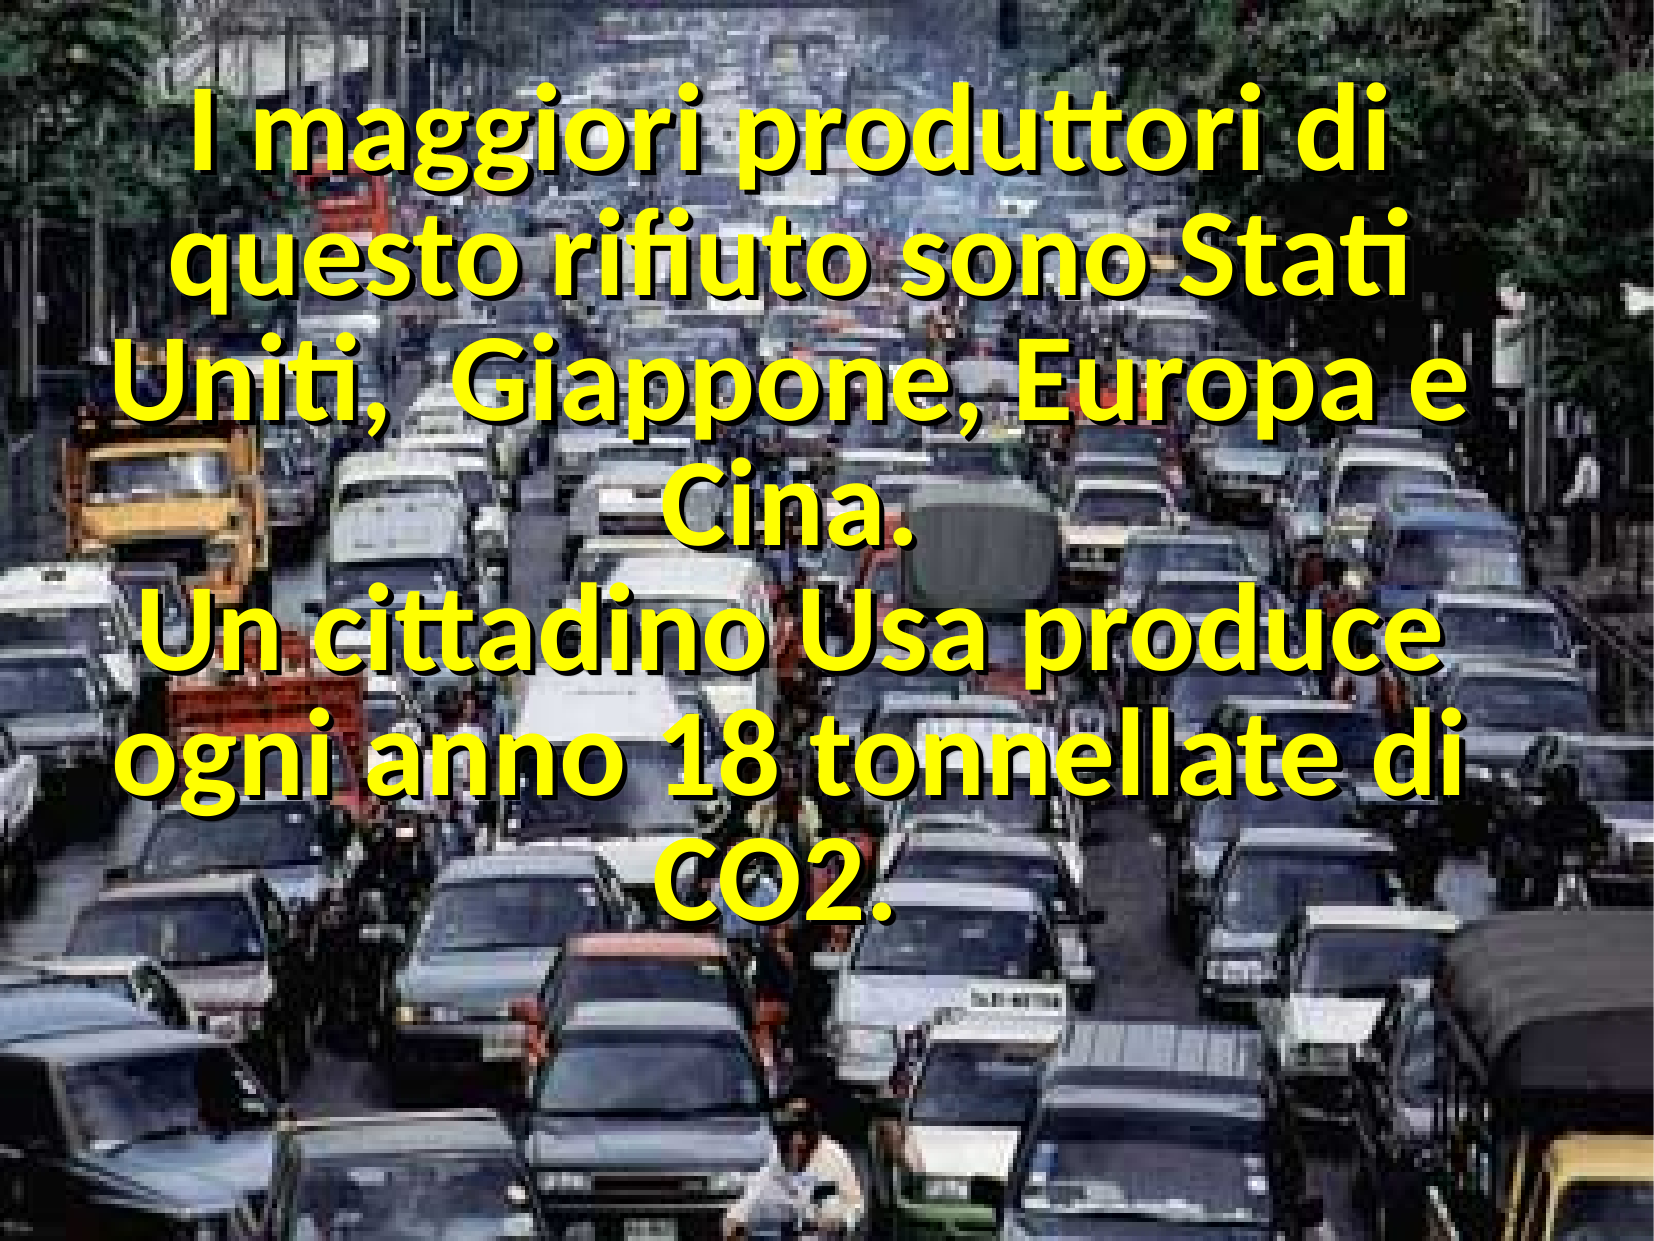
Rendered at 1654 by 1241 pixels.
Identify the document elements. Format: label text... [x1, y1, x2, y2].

text_box I maggiori produttori di questo rifiuto sono Stati Uniti, Giappone, Europa e Cina. Un cittadino Usa produce ogni anno 18 tonnellate di CO2. [15, 69, 1565, 1152]
picture [0, 0, 1654, 1241]
